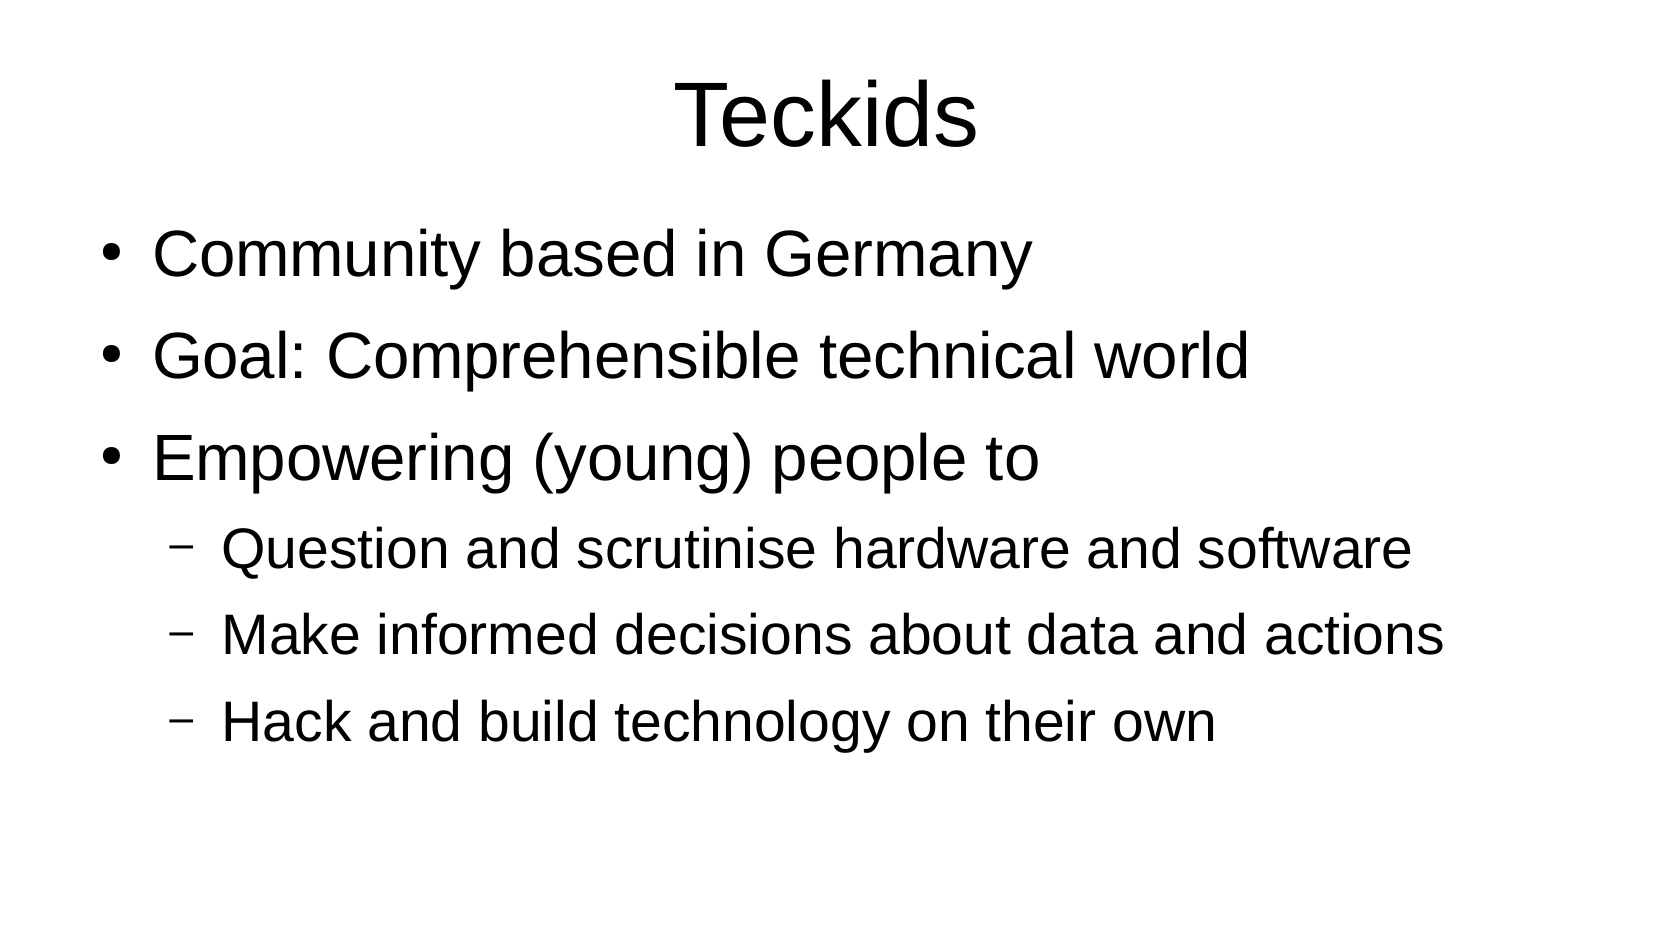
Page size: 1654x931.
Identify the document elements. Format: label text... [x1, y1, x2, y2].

list Community based in Germany Goal: Comprehensible technical world Empowering (young) people to Question and scrutinise hardware and software Make informed decisions about data and actions Hack and build technology on their own [82, 217, 1571, 758]
title Teckids [82, 37, 1571, 193]
